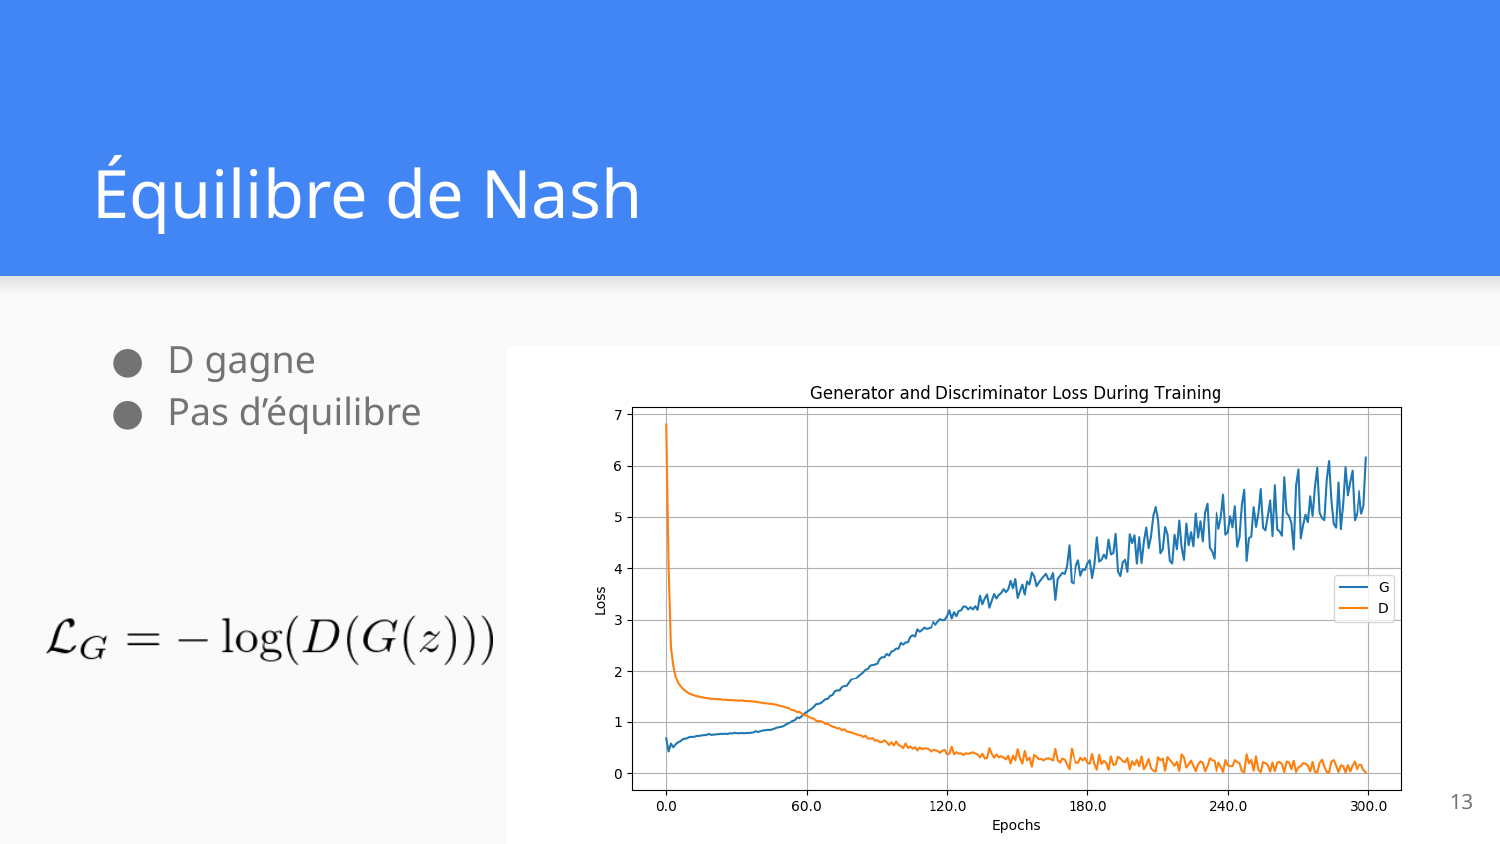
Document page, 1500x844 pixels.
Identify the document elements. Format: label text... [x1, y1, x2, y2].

picture [46, 615, 493, 665]
list D gagne Pas d’équilibre [77, 314, 1427, 760]
slide_number <number> [1398, 770, 1489, 835]
picture [507, 347, 1500, 844]
title Équilibre de Nash [77, 121, 1427, 248]
